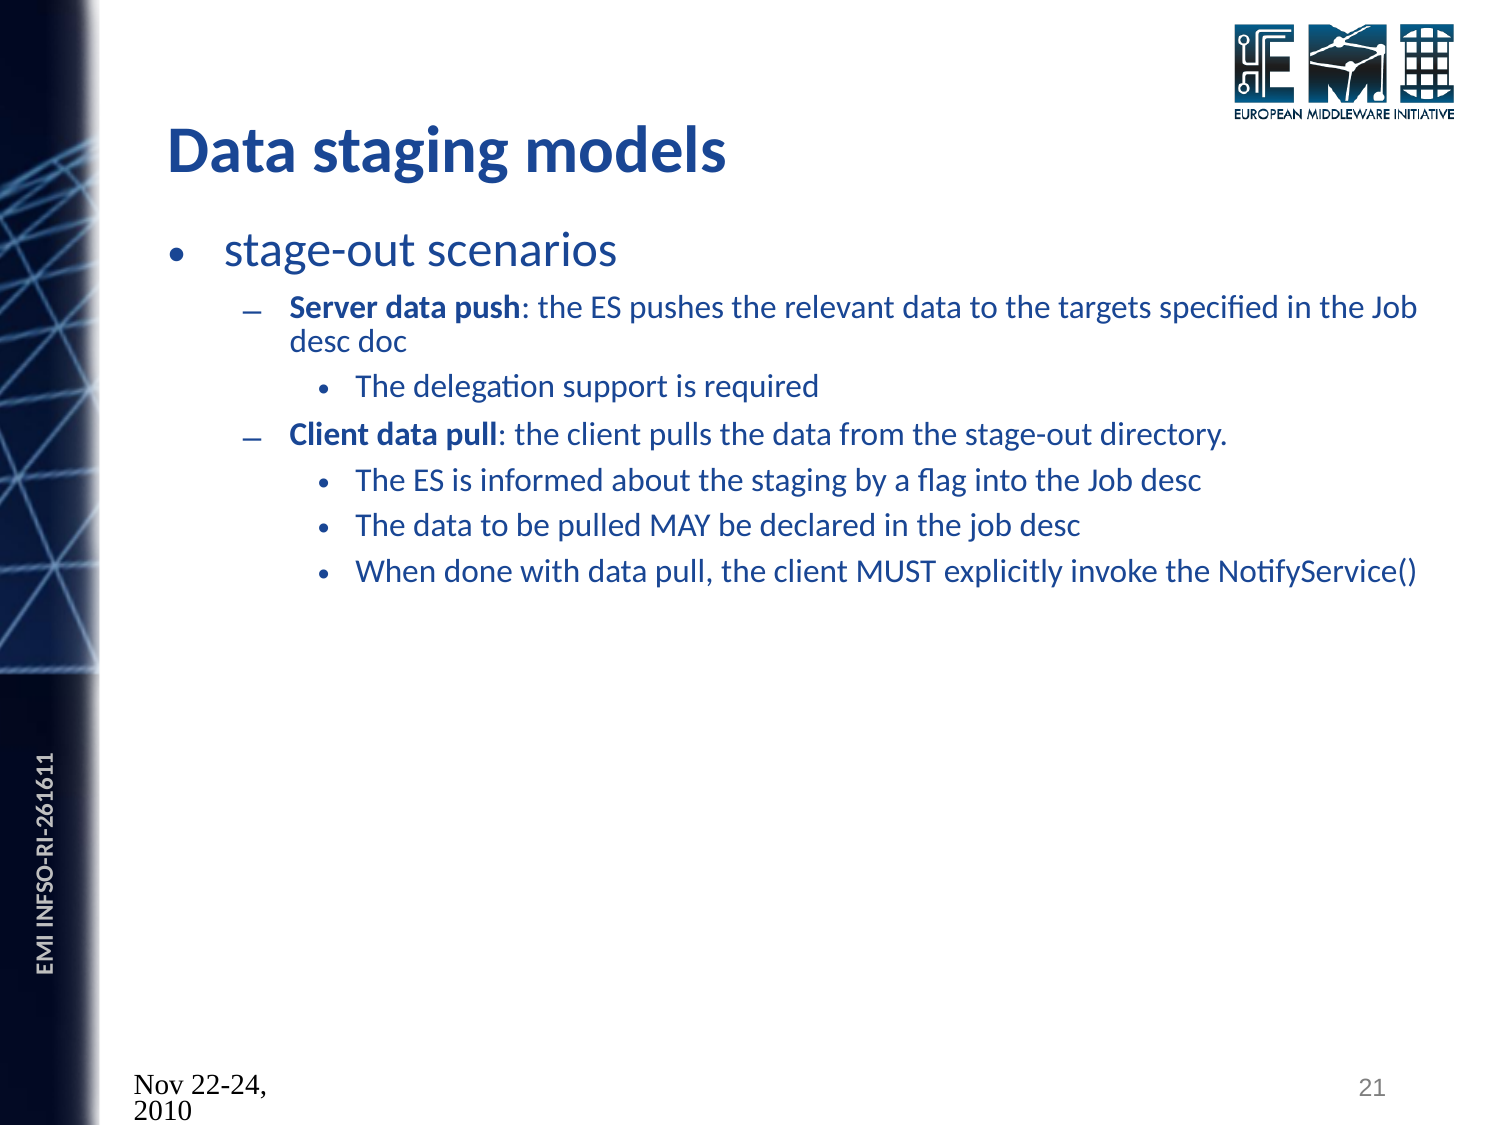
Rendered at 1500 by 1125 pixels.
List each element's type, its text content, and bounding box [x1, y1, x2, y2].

text_box Data staging models [153, 115, 1388, 212]
text_box <number> [1343, 1063, 1426, 1123]
picture [0, 0, 111, 1125]
picture [1185, 8, 1500, 140]
list stage-out scenarios Server data push: the ES pushes the relevant data to the targets specified in the Job desc doc The delegation support is required Client data pull: the client pulls the data from the stage-out directory. The ES is informed about the staging by a flag into the Job desc The data to be pulled MAY be declared in the job desc When done with data pull, the client MUST explicitly invoke the NotifyService() [153, 221, 1500, 1053]
